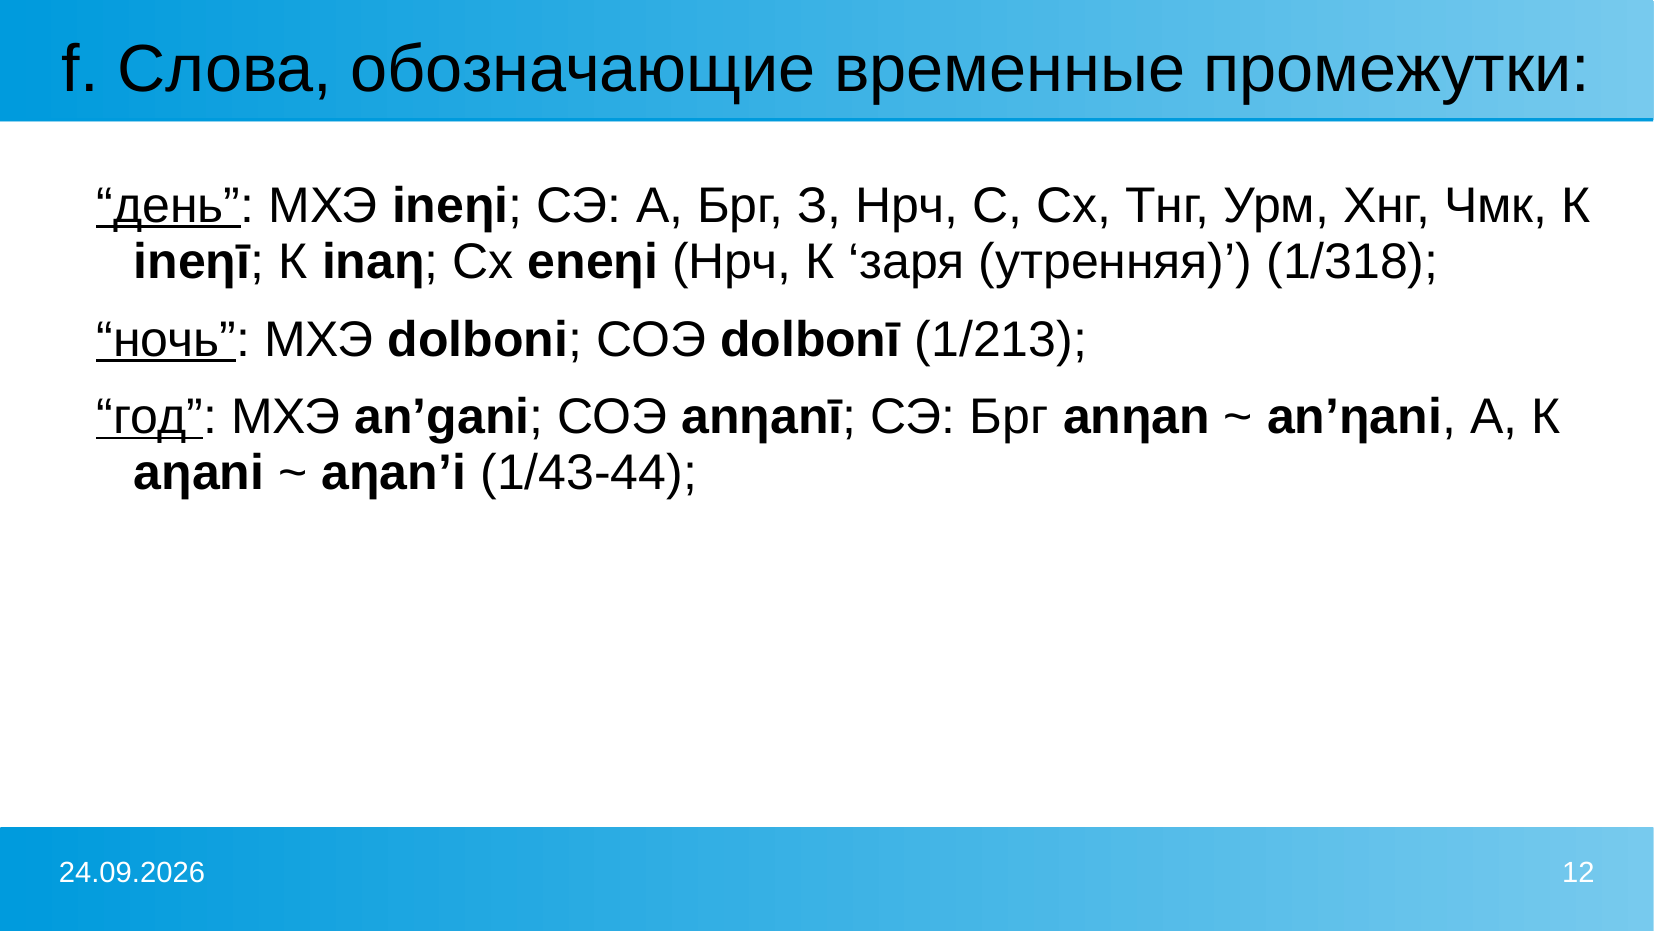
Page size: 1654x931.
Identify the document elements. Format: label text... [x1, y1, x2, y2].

title f. Слова, обозначающие временные промежутки: [59, 29, 1595, 108]
list “день”: МХЭ ineƞi; СЭ: А, Брг, З, Нрч, С, Сх, Тнг, Урм, Хнг, Чмк, К ineƞī; К inaƞ; Сх eneƞi (Нрч, К ‘заря (утренняя)’) (1/318); “ночь”: МХЭ dolboni; СОЭ dolbonī (1/213); “год”: МХЭ an’gani; СОЭ anƞanī; СЭ: Брг anƞan ~ an’ƞani, А, К aƞani ~ aƞan’i (1/43-44); [59, 177, 1595, 768]
